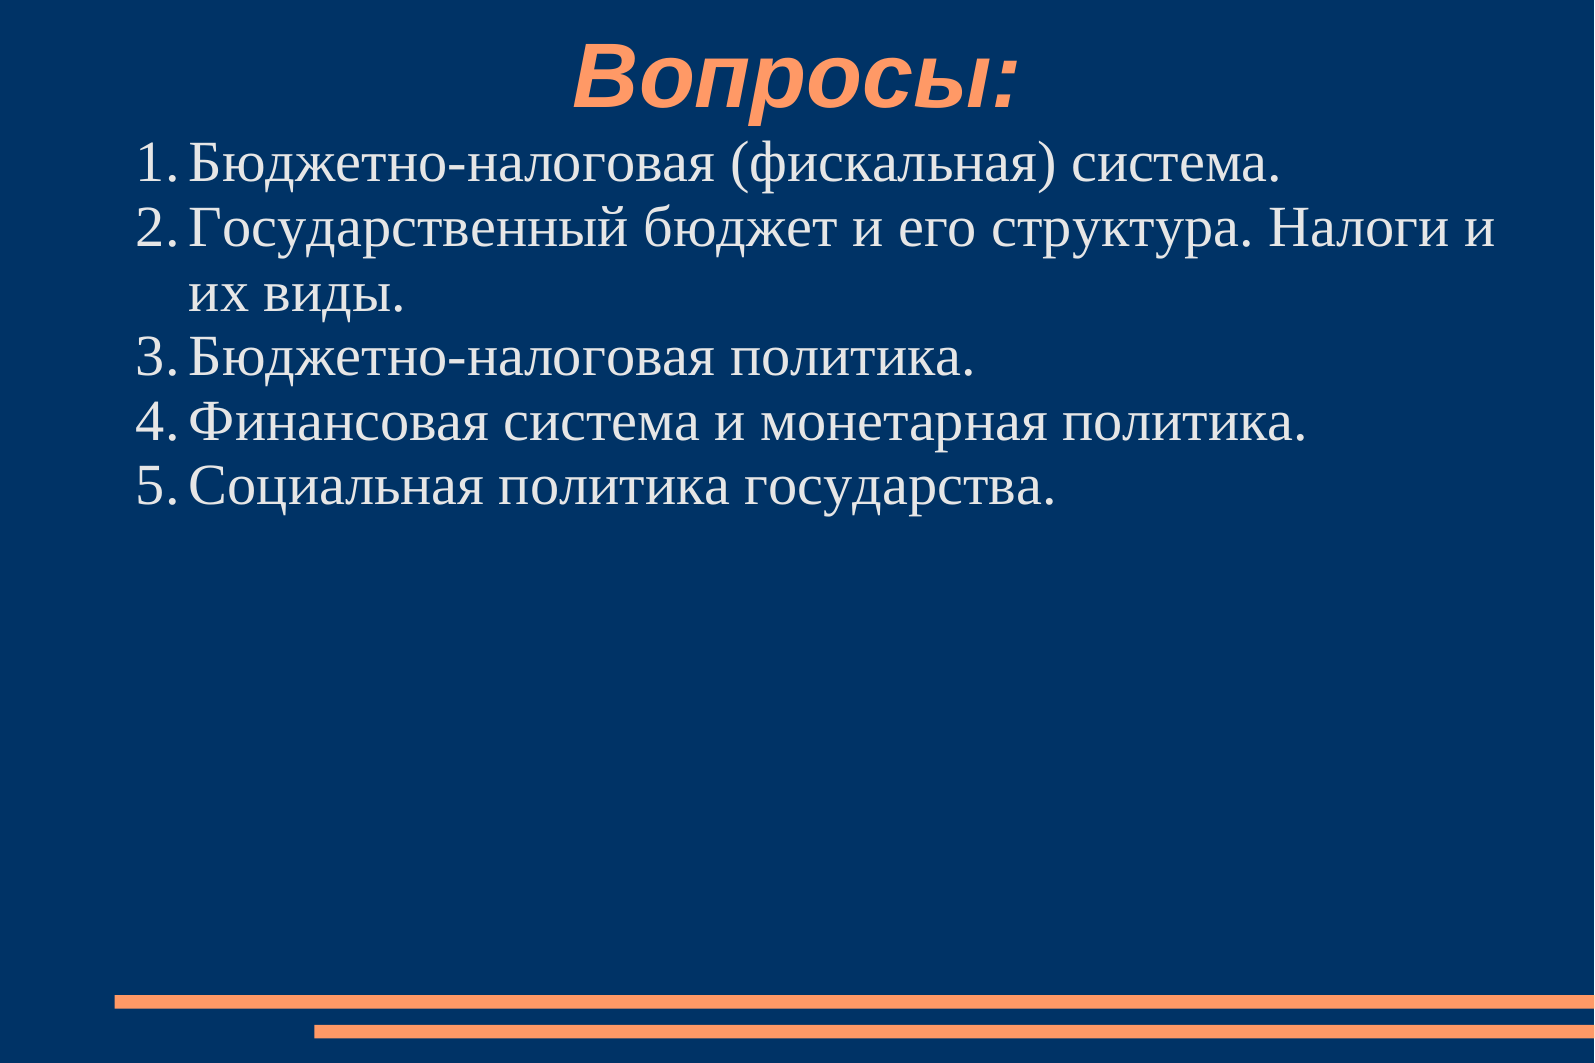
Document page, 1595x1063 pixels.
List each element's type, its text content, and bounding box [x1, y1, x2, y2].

title Вопросы: [117, 0, 1479, 165]
list Бюджетно-налоговая (фискальная) система. Государственный бюджет и его структура. Налоги и их виды. Бюджетно-налоговая политика. Финансовая система и монетарная политика. Социальная политика государства. [118, 129, 1506, 810]
